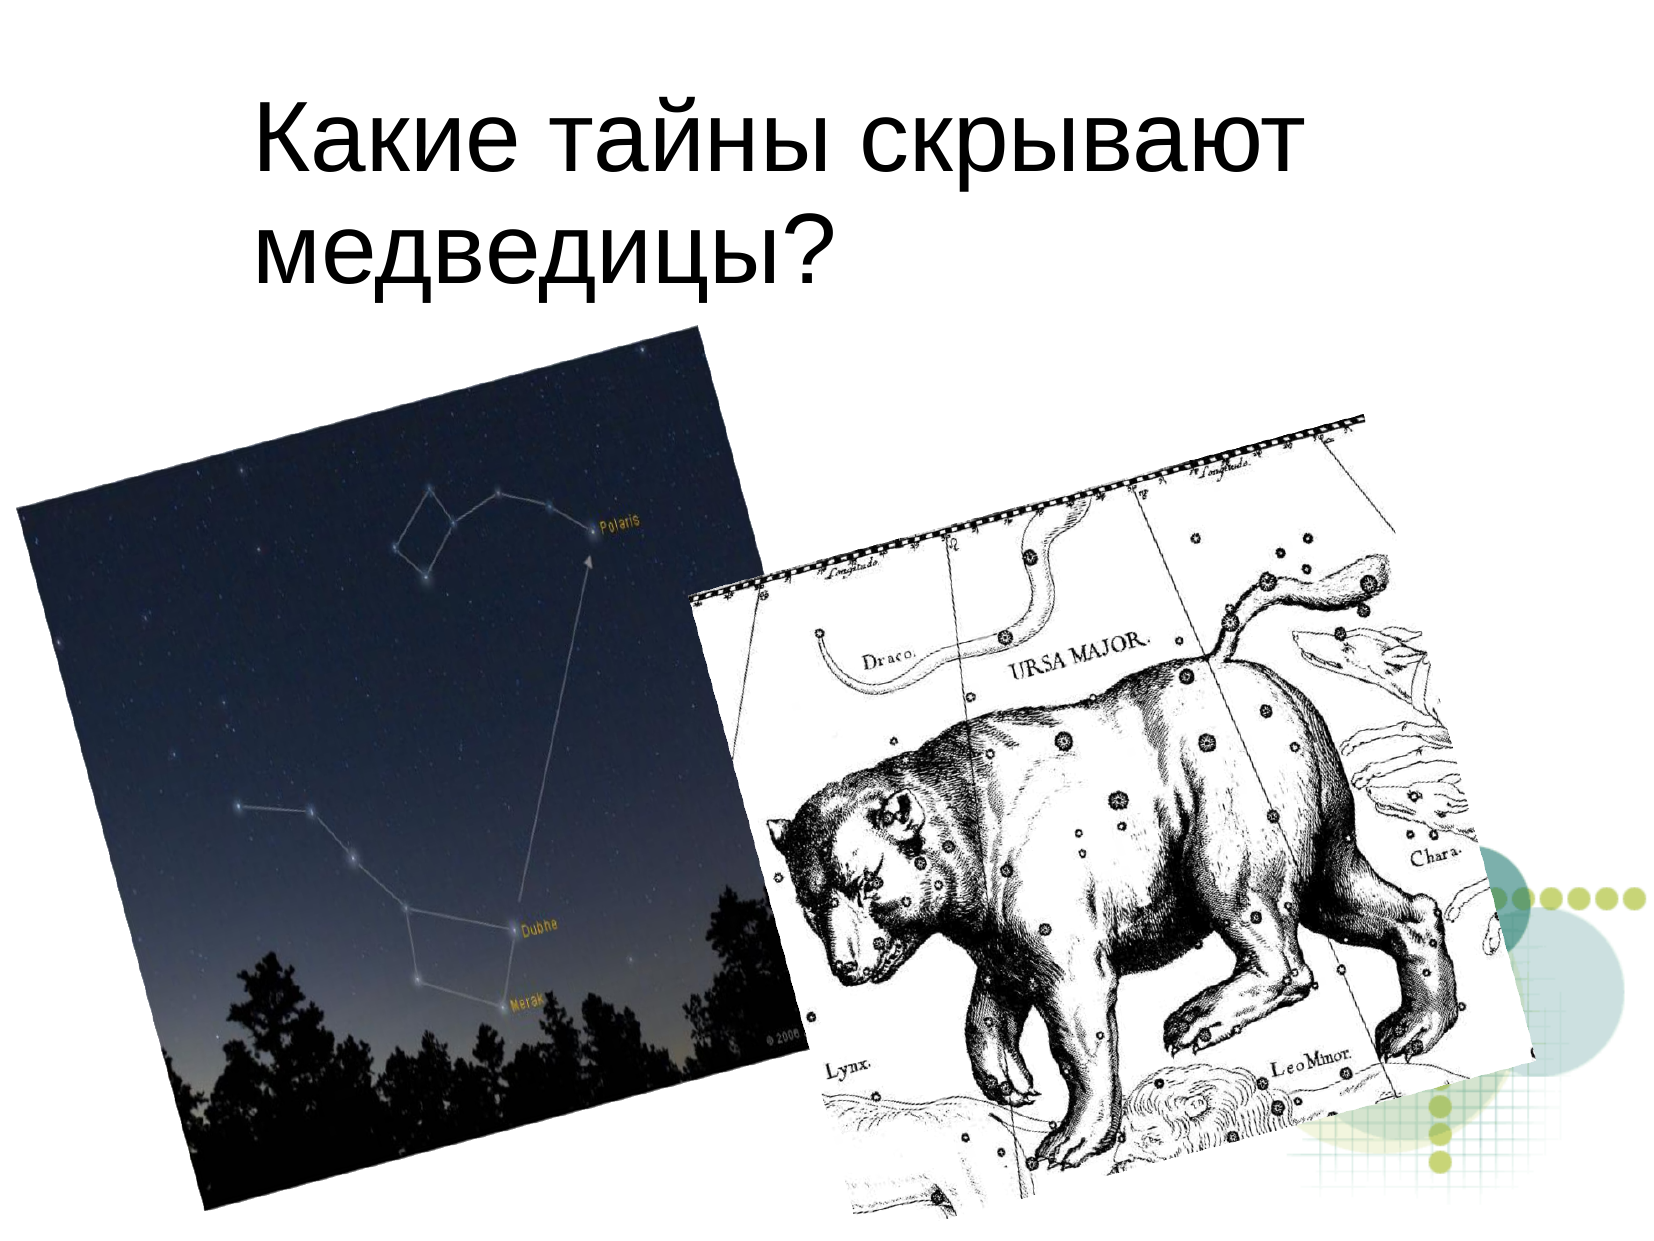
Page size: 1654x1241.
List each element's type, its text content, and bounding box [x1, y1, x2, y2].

picture [15, 324, 1654, 1241]
text_box Какие тайны скрывают медведицы? [237, 73, 1329, 296]
